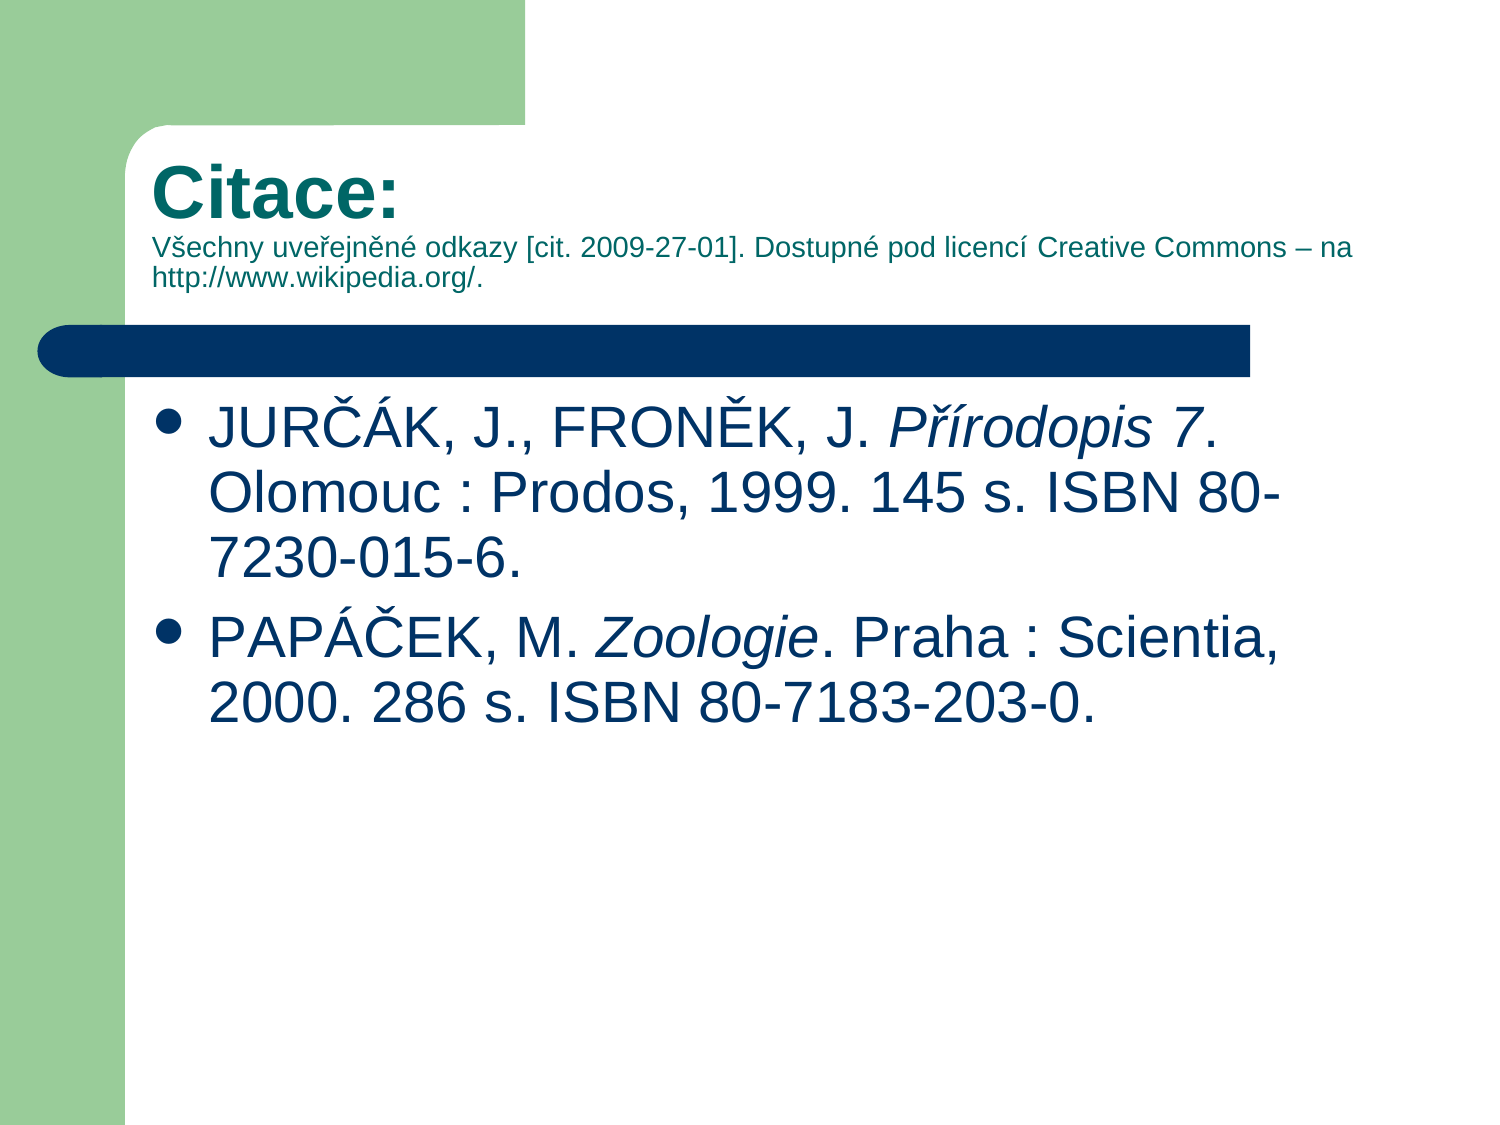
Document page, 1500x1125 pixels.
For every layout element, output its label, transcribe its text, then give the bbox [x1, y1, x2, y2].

list JURČÁK, J., FRONĚK, J. Přírodopis 7. Olomouc : Prodos, 1999. 145 s. ISBN 80-7230-015-6. PAPÁČEK, M. Zoologie. Praha : Scientia, 2000. 286 s. ISBN 80-7183-203-0. [137, 387, 1400, 999]
title Citace: Všechny uveřejněné odkazy [cit. 2009-27-01]. Dostupné pod licencí Creative Commons – na http://www.wikipedia.org/. [136, 136, 1414, 301]
